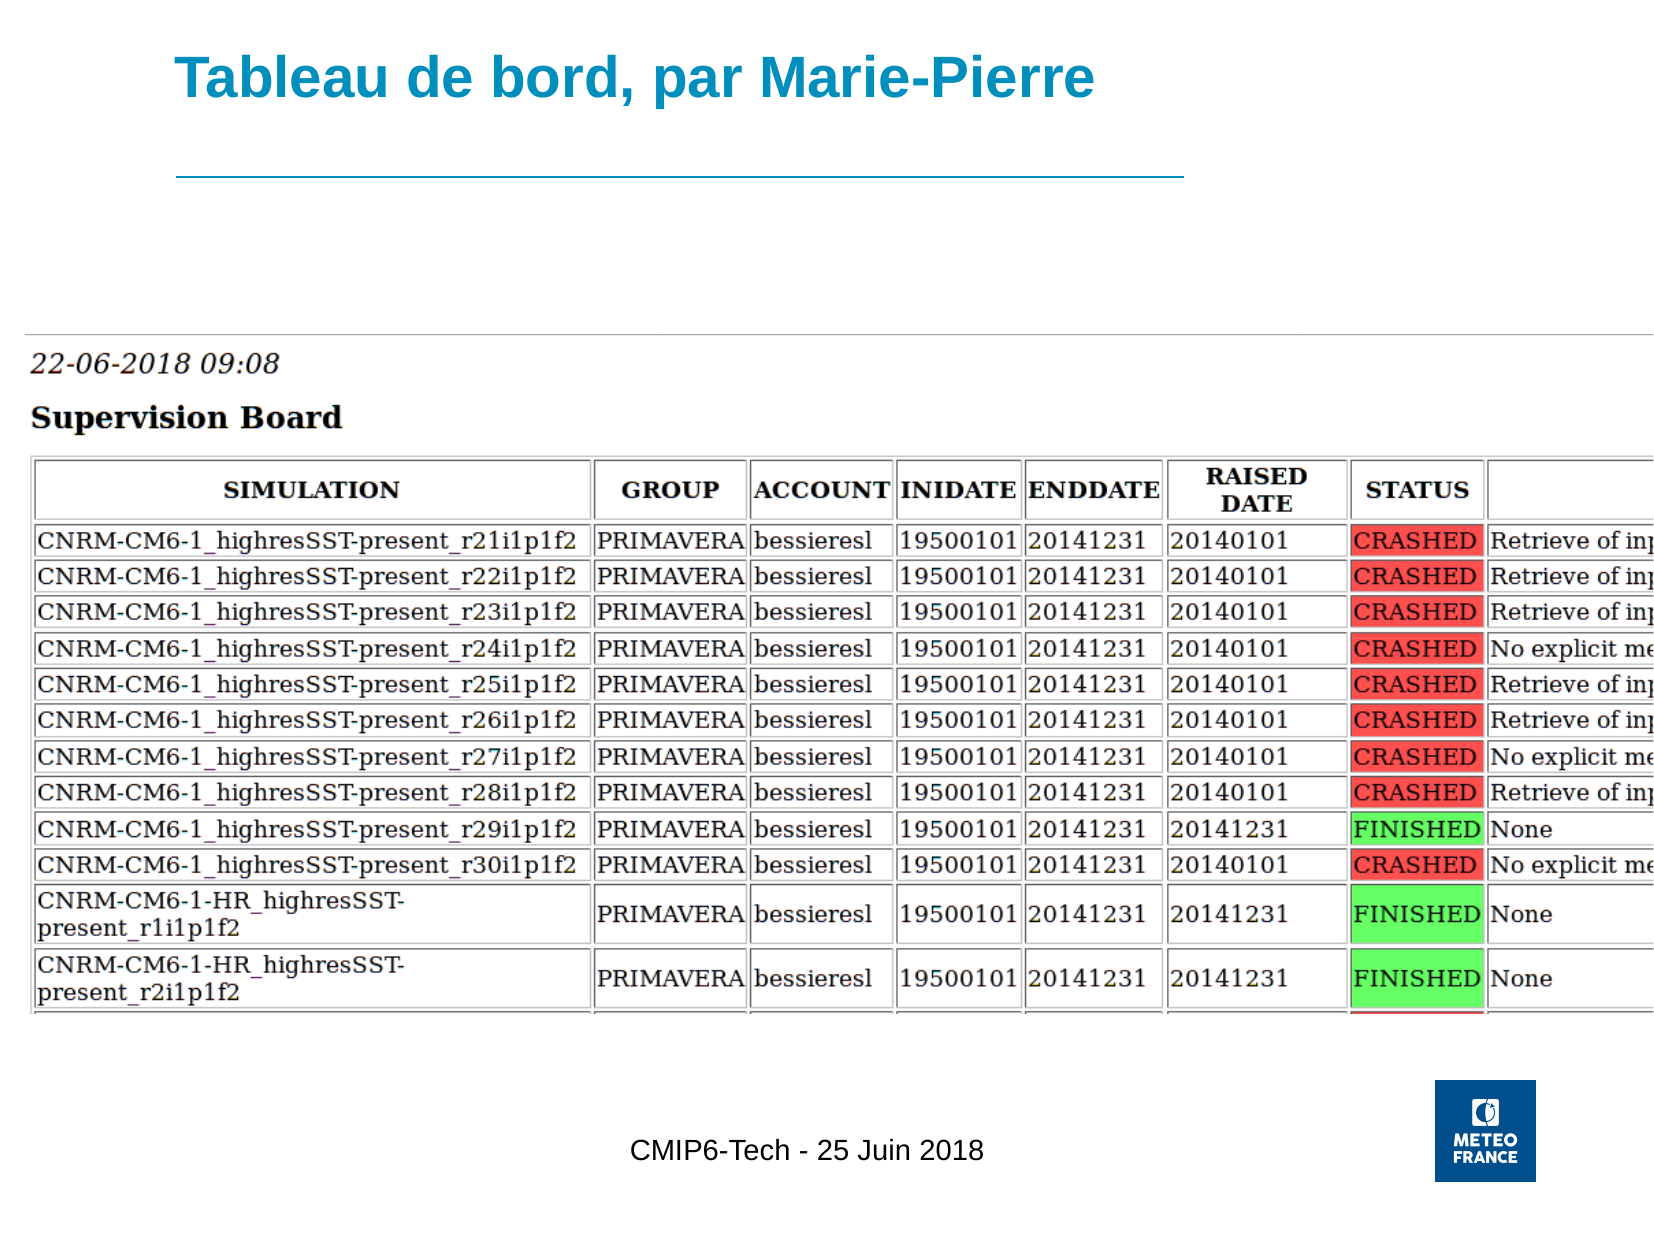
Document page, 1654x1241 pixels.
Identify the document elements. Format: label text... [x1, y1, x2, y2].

picture [1435, 1080, 1536, 1182]
title Tableau de bord, par Marie-Pierre [174, 0, 1654, 156]
picture [25, 334, 1654, 1014]
